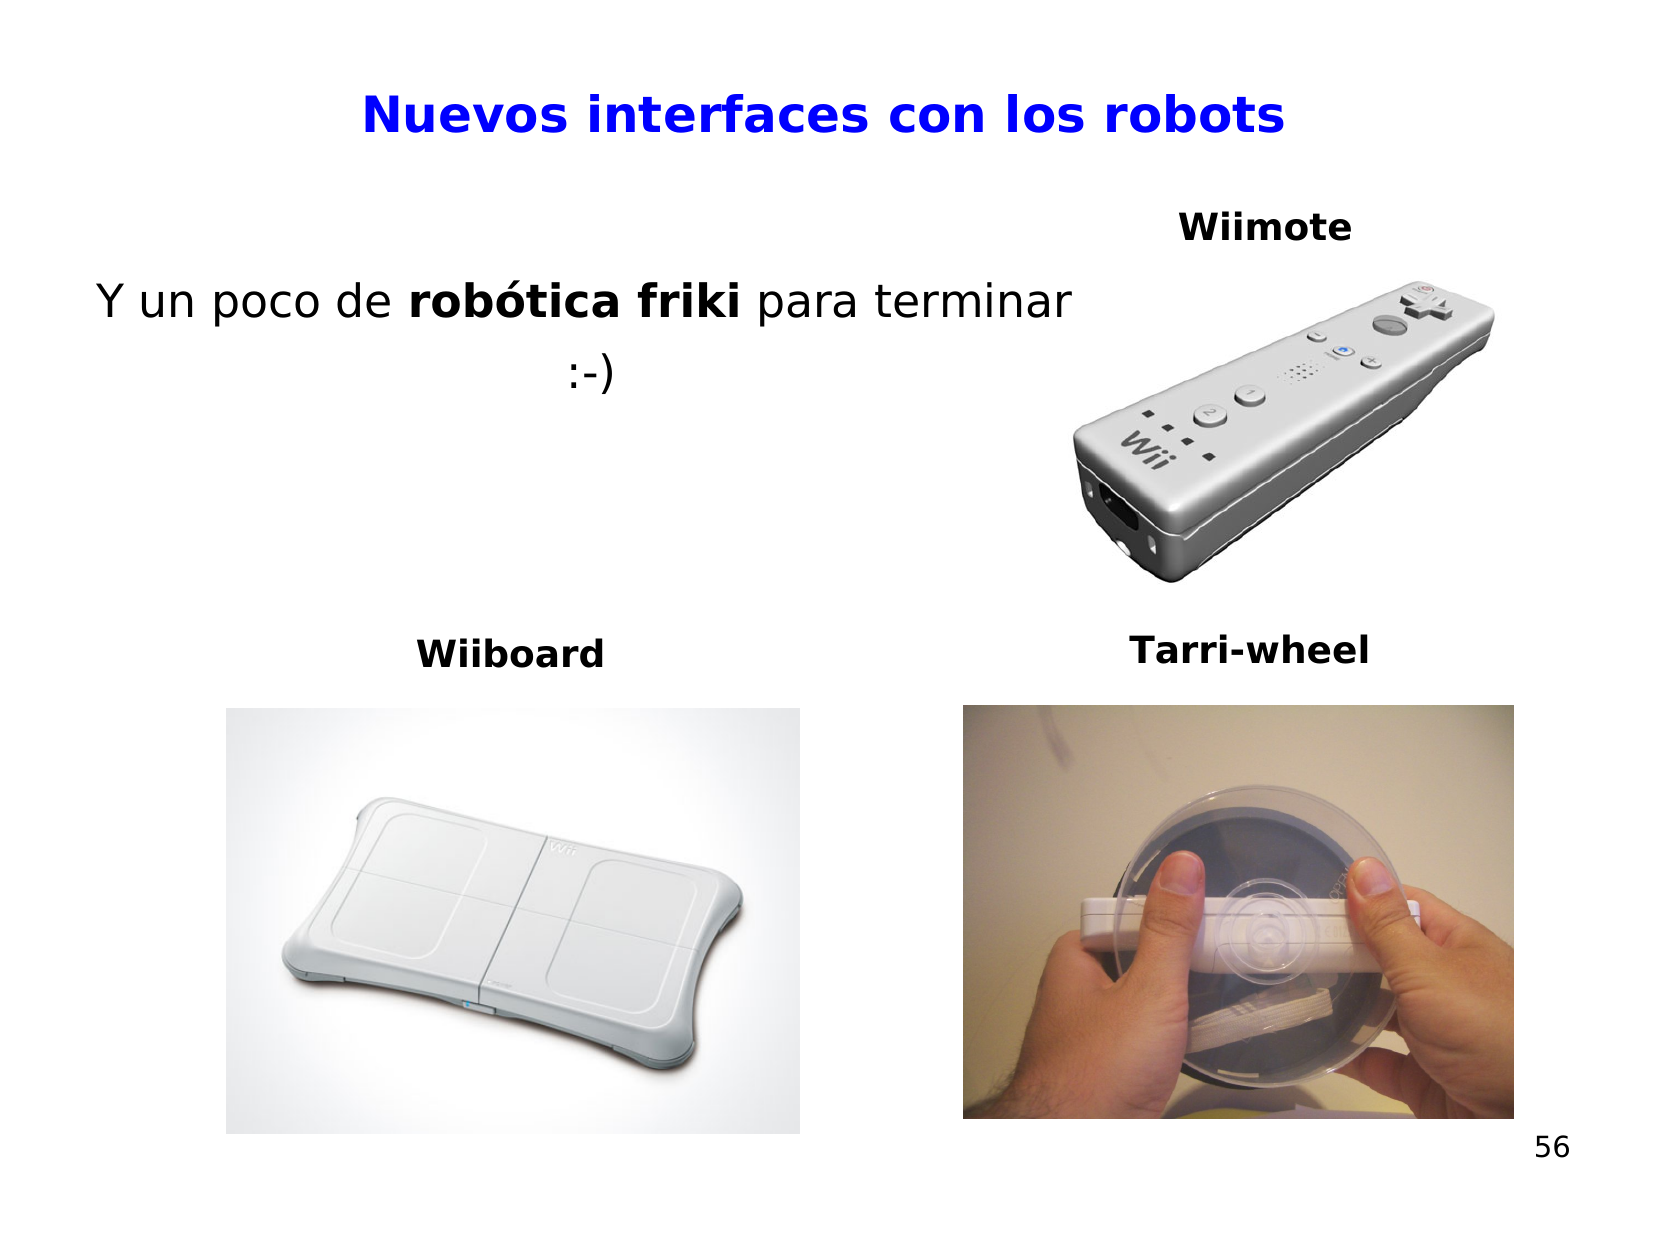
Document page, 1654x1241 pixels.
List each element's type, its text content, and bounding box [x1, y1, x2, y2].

text_box Wiimote [1163, 197, 1368, 257]
picture [226, 708, 800, 1134]
text_box Wiiboard [401, 625, 621, 684]
picture [1052, 278, 1520, 585]
text_box Nuevos interfaces con los robots [346, 78, 1302, 152]
text_box Y un poco de robótica friki para terminar :-) [81, 267, 1088, 407]
picture [963, 705, 1514, 1119]
text_box Tarri-wheel [1114, 621, 1386, 680]
